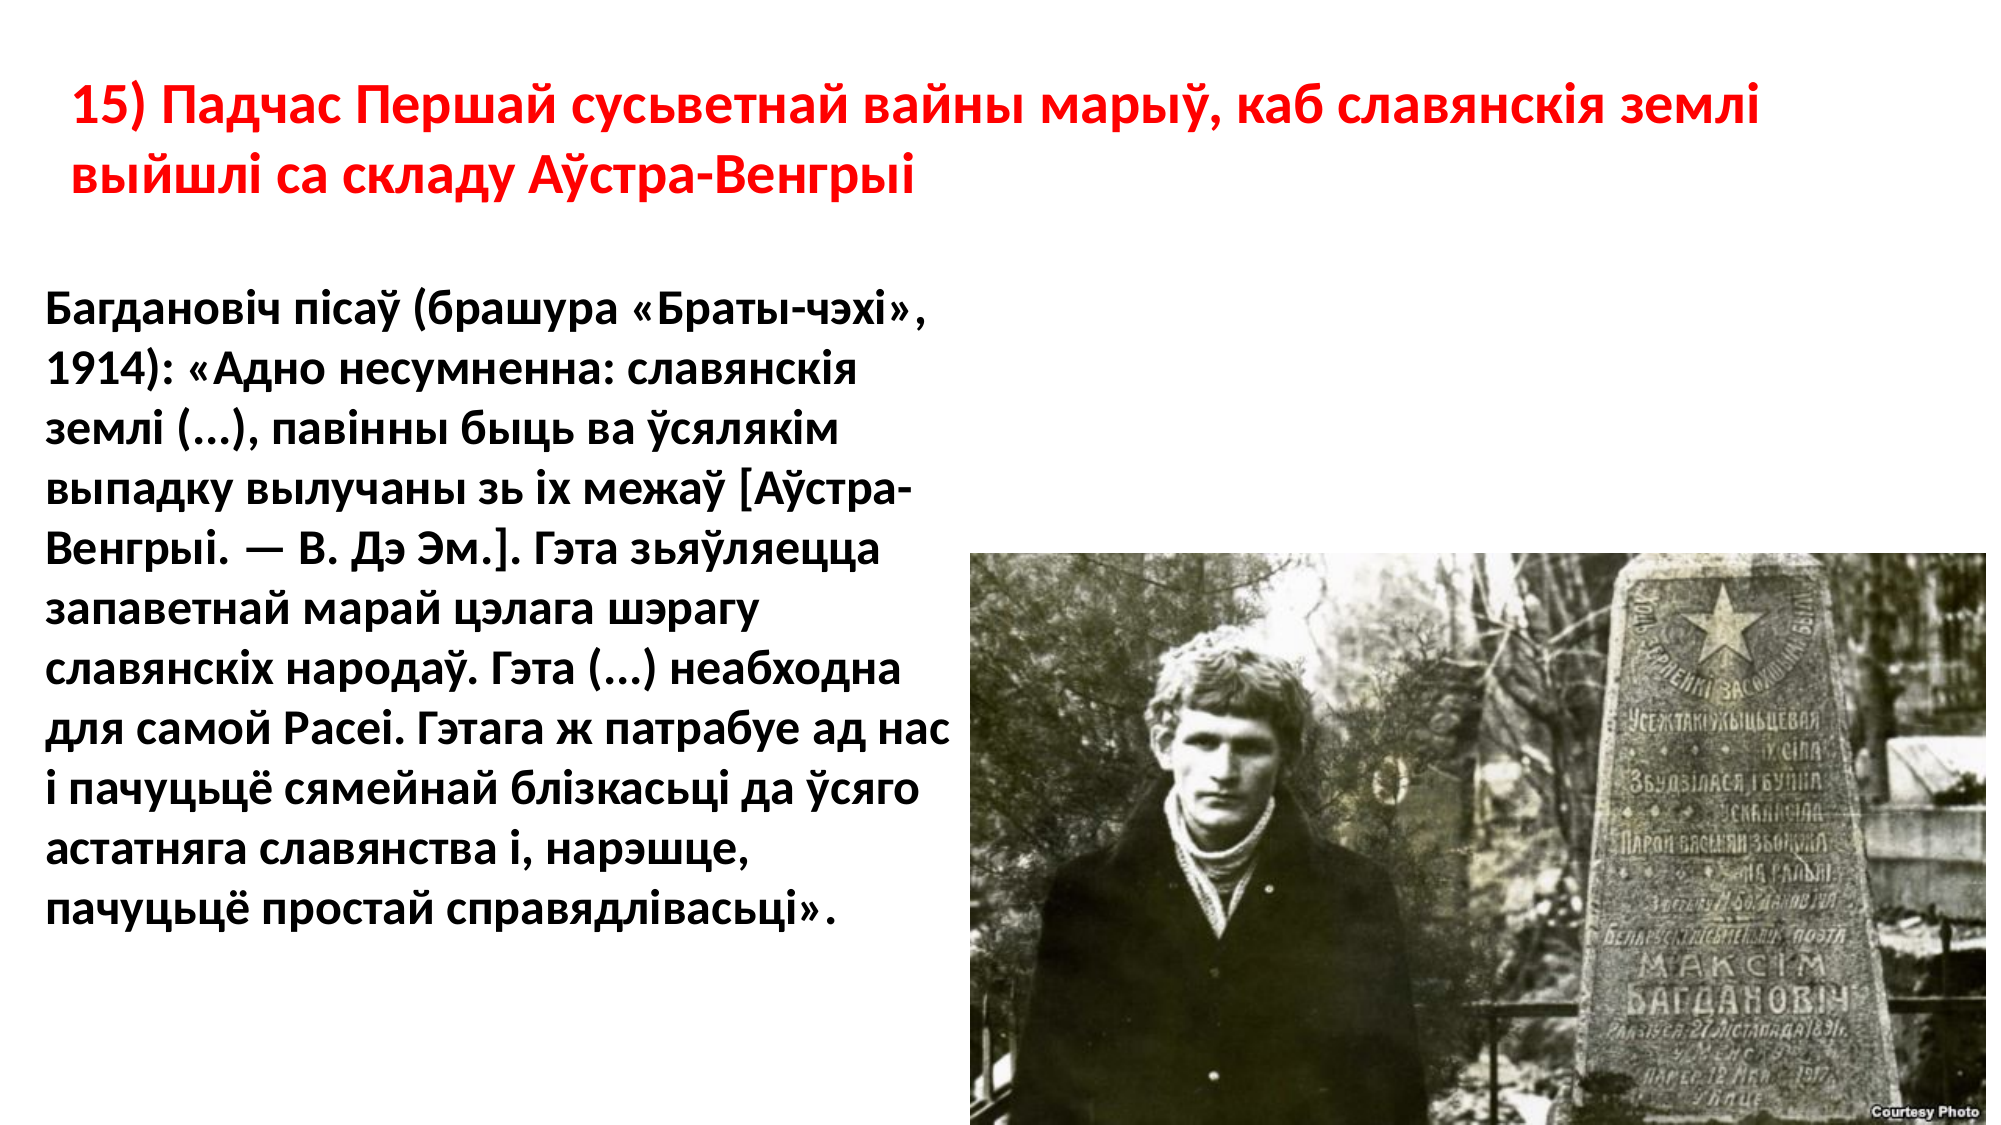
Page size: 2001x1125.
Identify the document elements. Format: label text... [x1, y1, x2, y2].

text_box 15) Падчас Першай сусьветнай вайны марыў, каб славянскія землі выйшлі са складу Аўстра-Венгрыі [56, 58, 1905, 213]
text_box Багдановіч пісаў (брашура «Браты-чэхі», 1914): «Адно несумненна: славянскія землі (...), павінны быць ва ўсялякім выпадку вылучаны зь іх межаў [Аўстра-Венгрыі. — В. Дэ Эм.]. Гэта зьяўляецца запаветнай марай цэлага шэрагу славянскіх народаў. Гэта (...) неабходна для самой Расеі. Гэтага ж патрабуе ад нас і пачуцьцё сямейнай блізкасьці да ўсяго астатняга славянства і, нарэшце, пачуцьцё простай справядлівасьці». [30, 267, 970, 942]
picture [970, 553, 1986, 1125]
